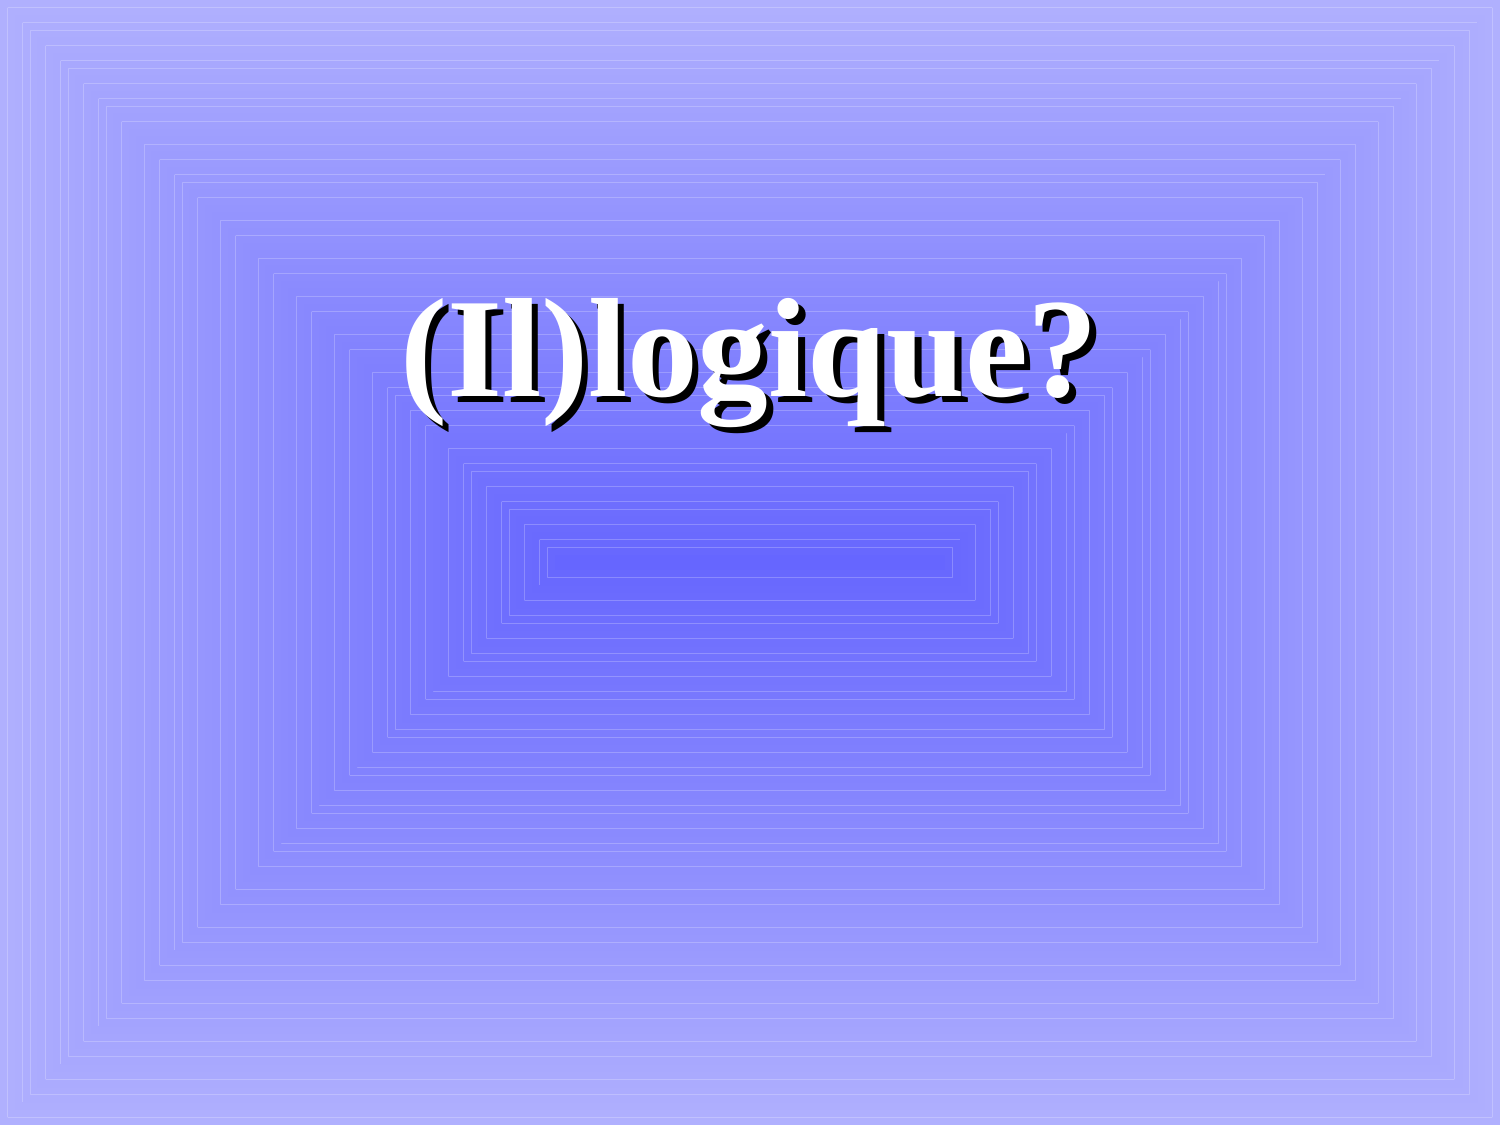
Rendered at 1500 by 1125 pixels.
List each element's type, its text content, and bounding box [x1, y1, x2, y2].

title (Il)logique? [62, 174, 1438, 463]
